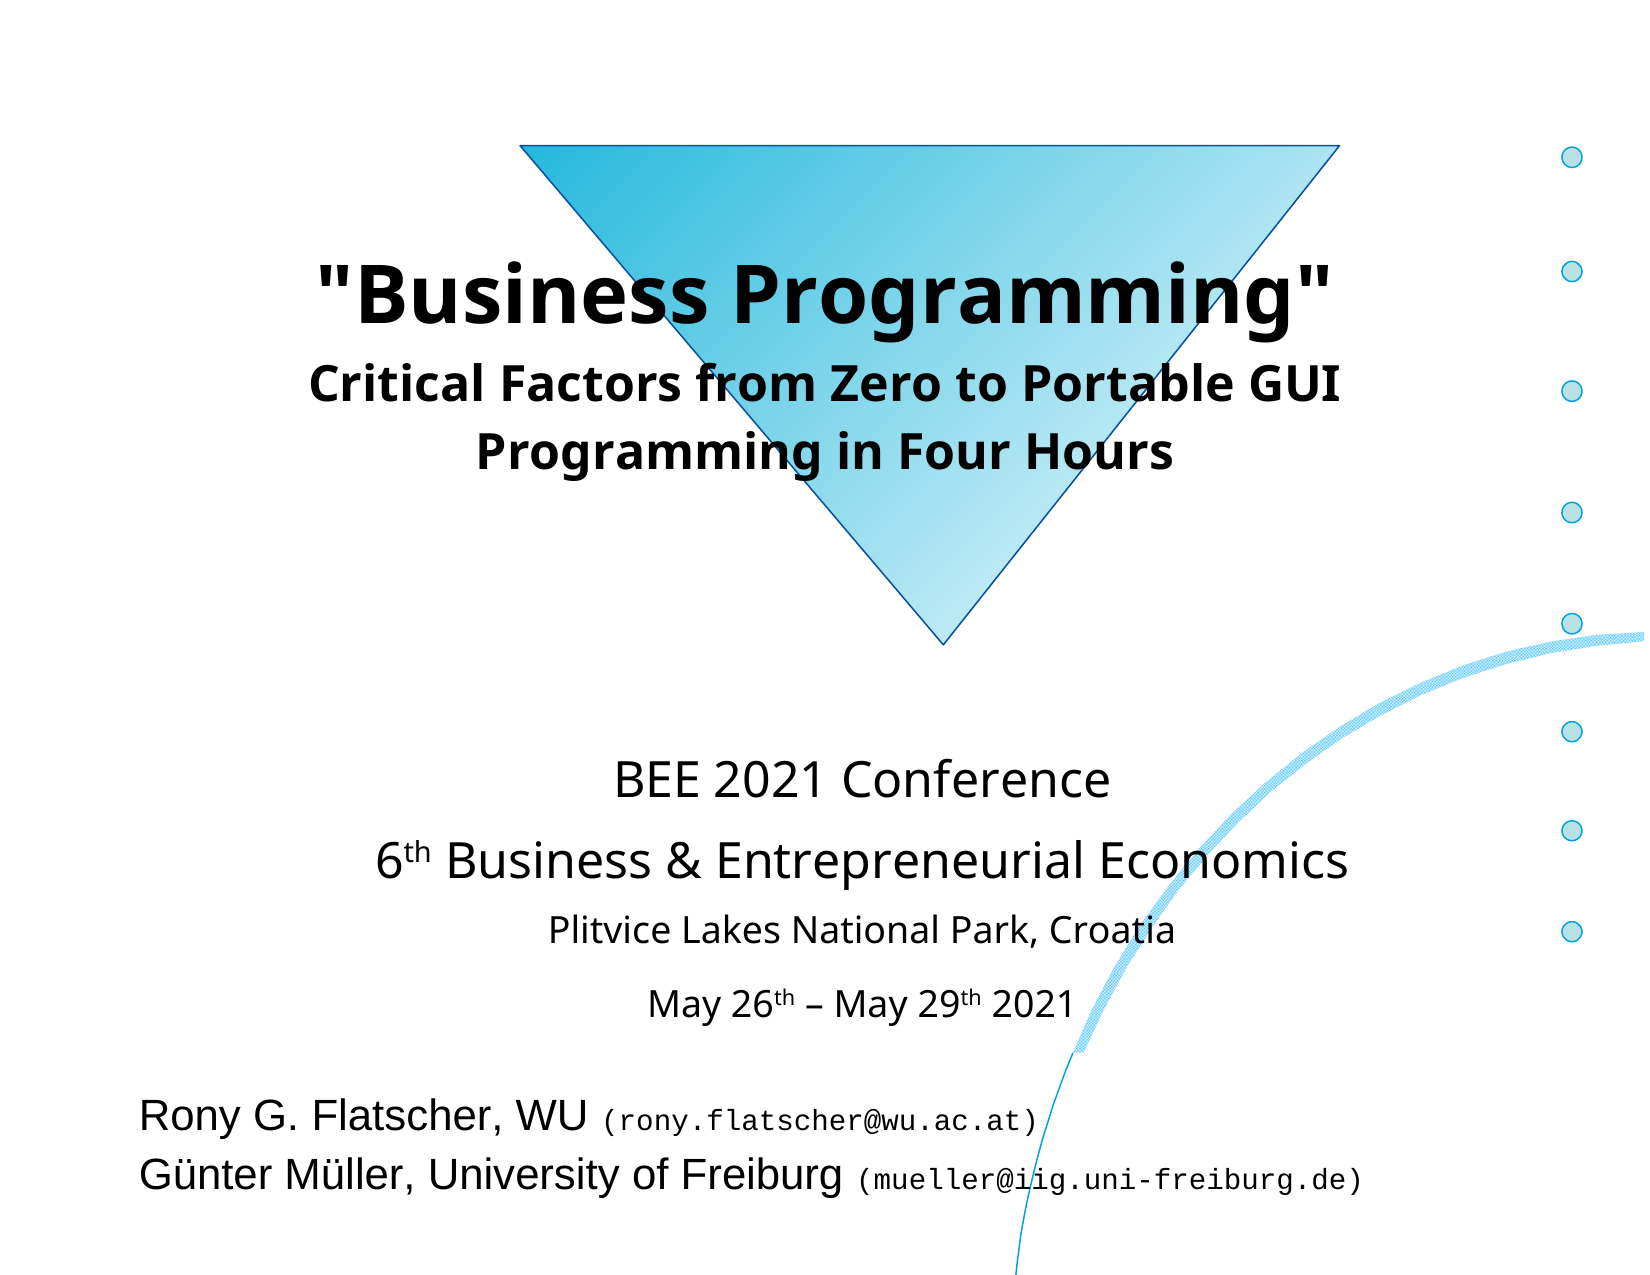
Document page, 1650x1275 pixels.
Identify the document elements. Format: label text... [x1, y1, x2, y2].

subtitle BEE 2021 Conference 6th Business & Entrepreneurial Economics Plitvice Lakes National Park, Croatia May 26th – May 29th 2021 [247, 722, 1403, 944]
text_box Rony G. Flatscher, WU (rony.flatscher@wu.ac.at) Günter Müller, University of Freiburg (mueller@iig.uni-freiburg.de) [139, 944, 1546, 1199]
title "Business Programming" Critical Factors from Zero to Portable GUI Programming in Four Hours [123, 223, 1527, 498]
picture [1347, 632, 1644, 722]
